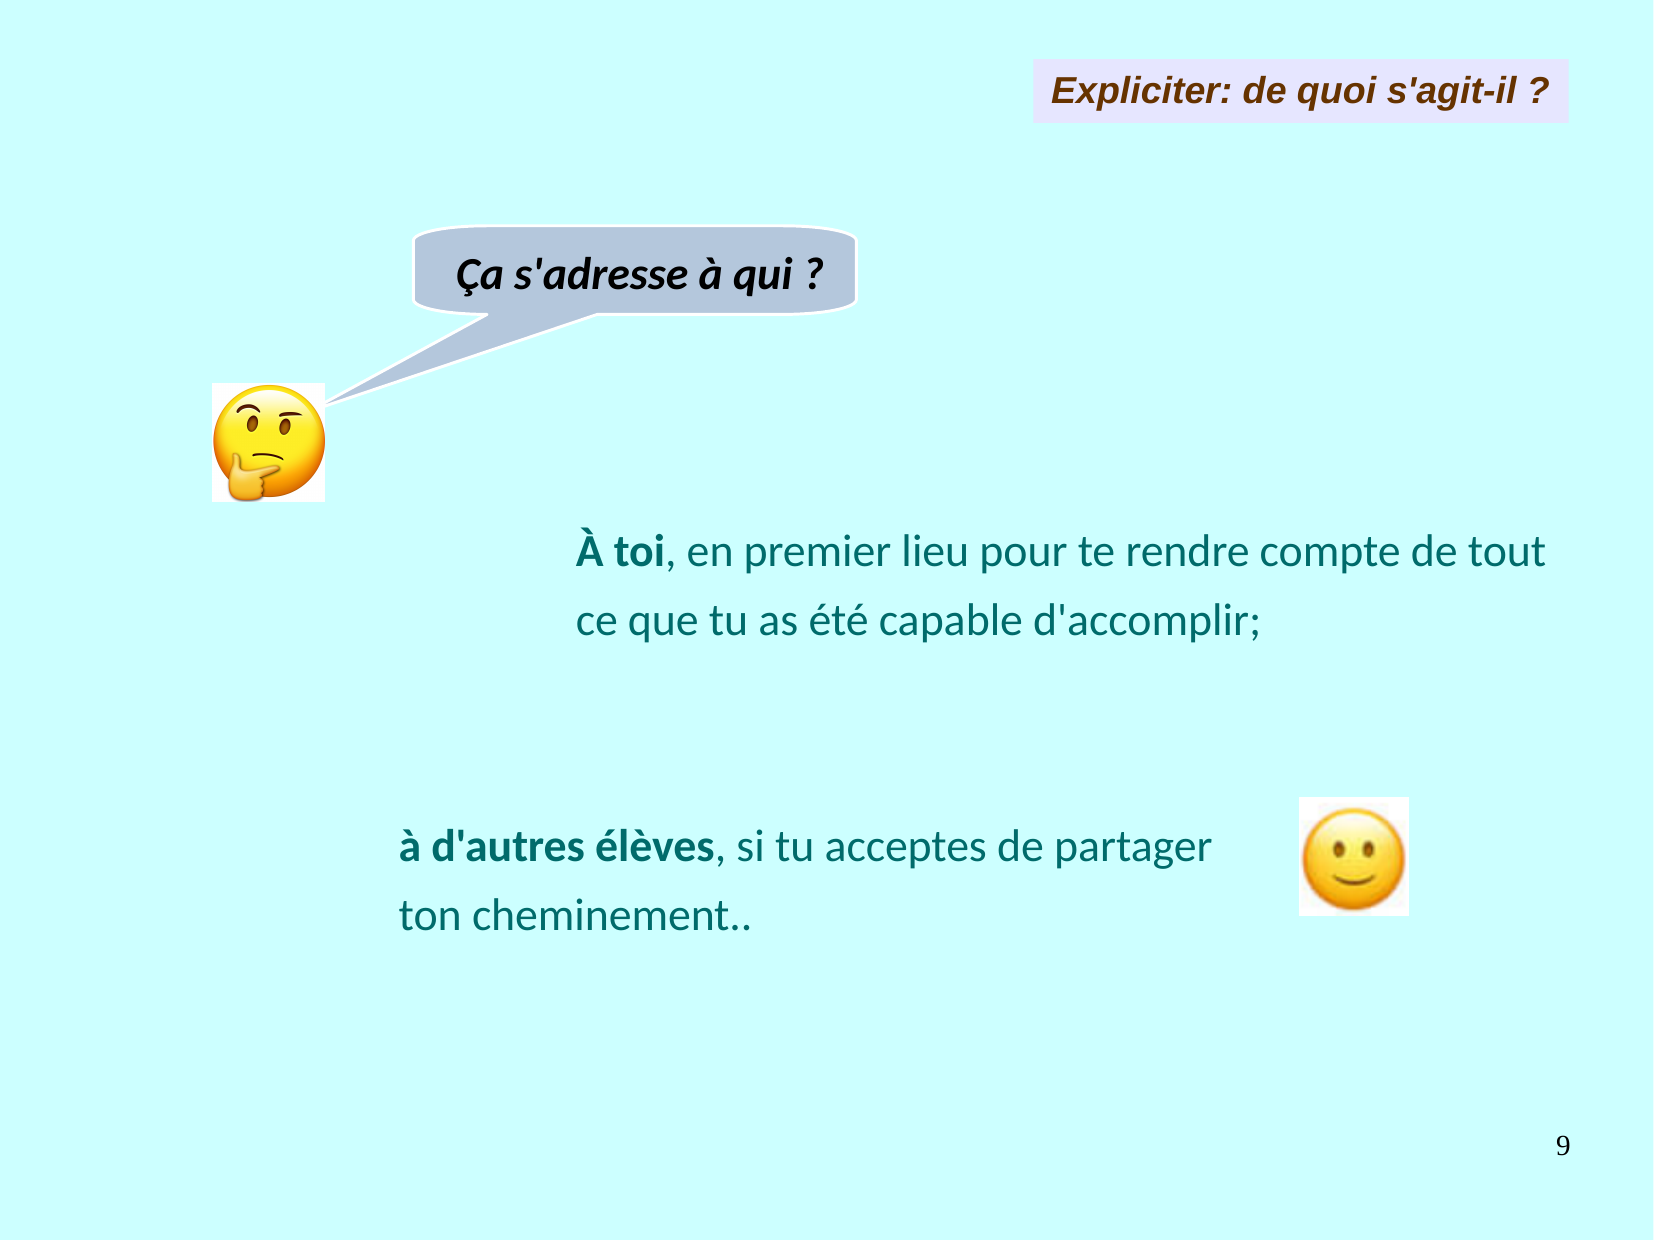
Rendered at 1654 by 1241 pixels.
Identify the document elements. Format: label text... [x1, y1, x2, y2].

text_box À toi, en premier lieu pour te rendre compte de tout ce que tu as été capable d'accomplir; [561, 501, 1595, 655]
text_box à d'autres élèves, si tu acceptes de partager ton cheminement.. [383, 797, 1232, 953]
text_box Expliciter: de quoi s'agit-il ? [1033, 59, 1569, 123]
text_box Ça s'adresse à qui ? [441, 248, 885, 319]
text_box [325, 319, 584, 407]
text_box [413, 225, 857, 312]
picture [212, 383, 325, 502]
picture [1299, 797, 1409, 916]
